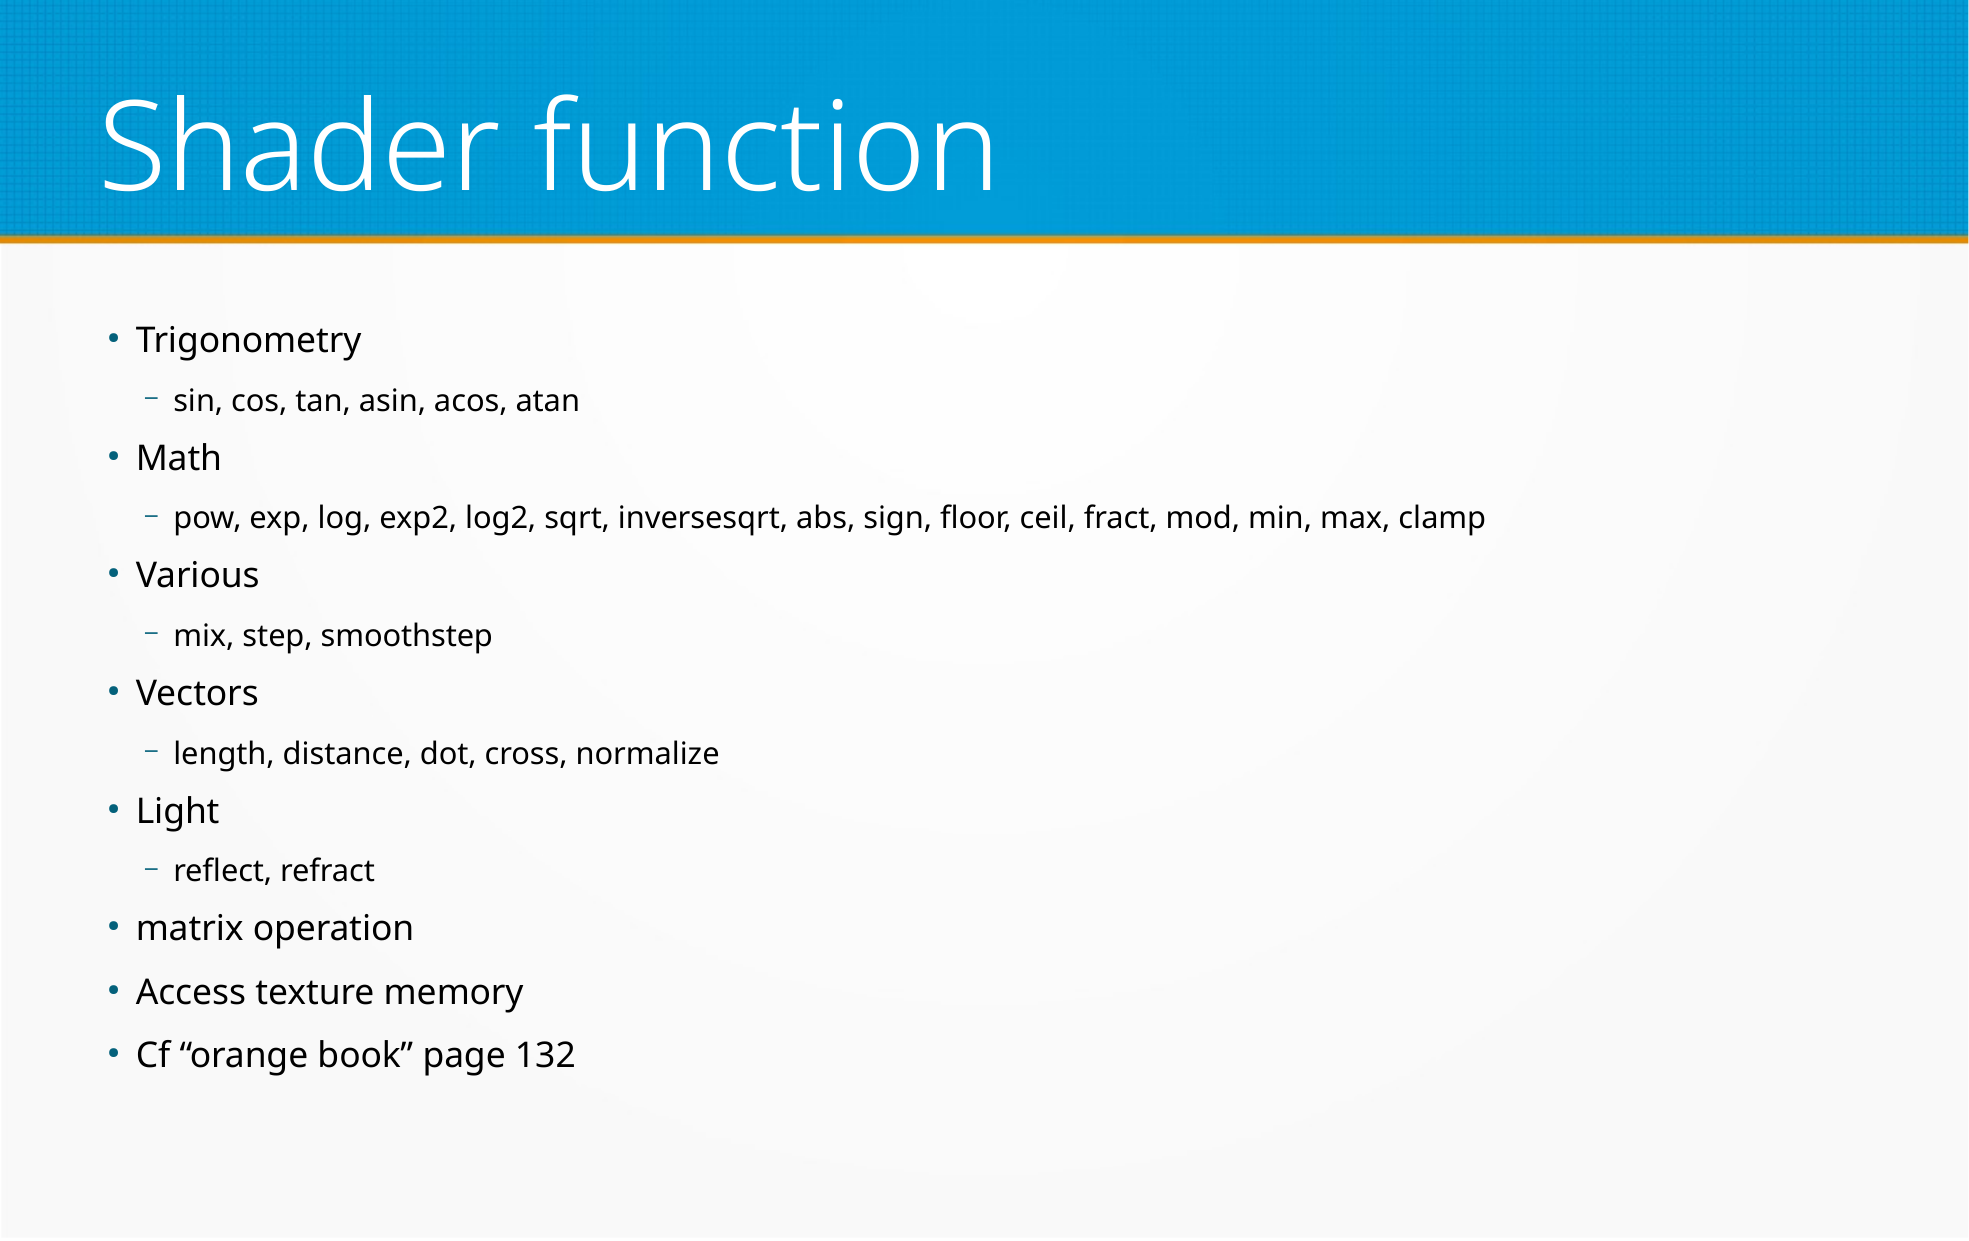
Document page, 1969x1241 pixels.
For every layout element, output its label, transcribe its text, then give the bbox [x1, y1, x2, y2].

picture [0, 233, 1969, 1241]
title Shader function [98, 19, 1870, 227]
list Trigonometry sin, cos, tan, asin, acos, atan Math pow, exp, log, exp2, log2, sqrt, inversesqrt, abs, sign, floor, ceil, fract, mod, min, max, clamp Various mix, step, smoothstep Vectors length, distance, dot, cross, normalize Light reflect, refract matrix operation Access texture memory Cf “orange book” page 132 [98, 315, 1861, 1081]
